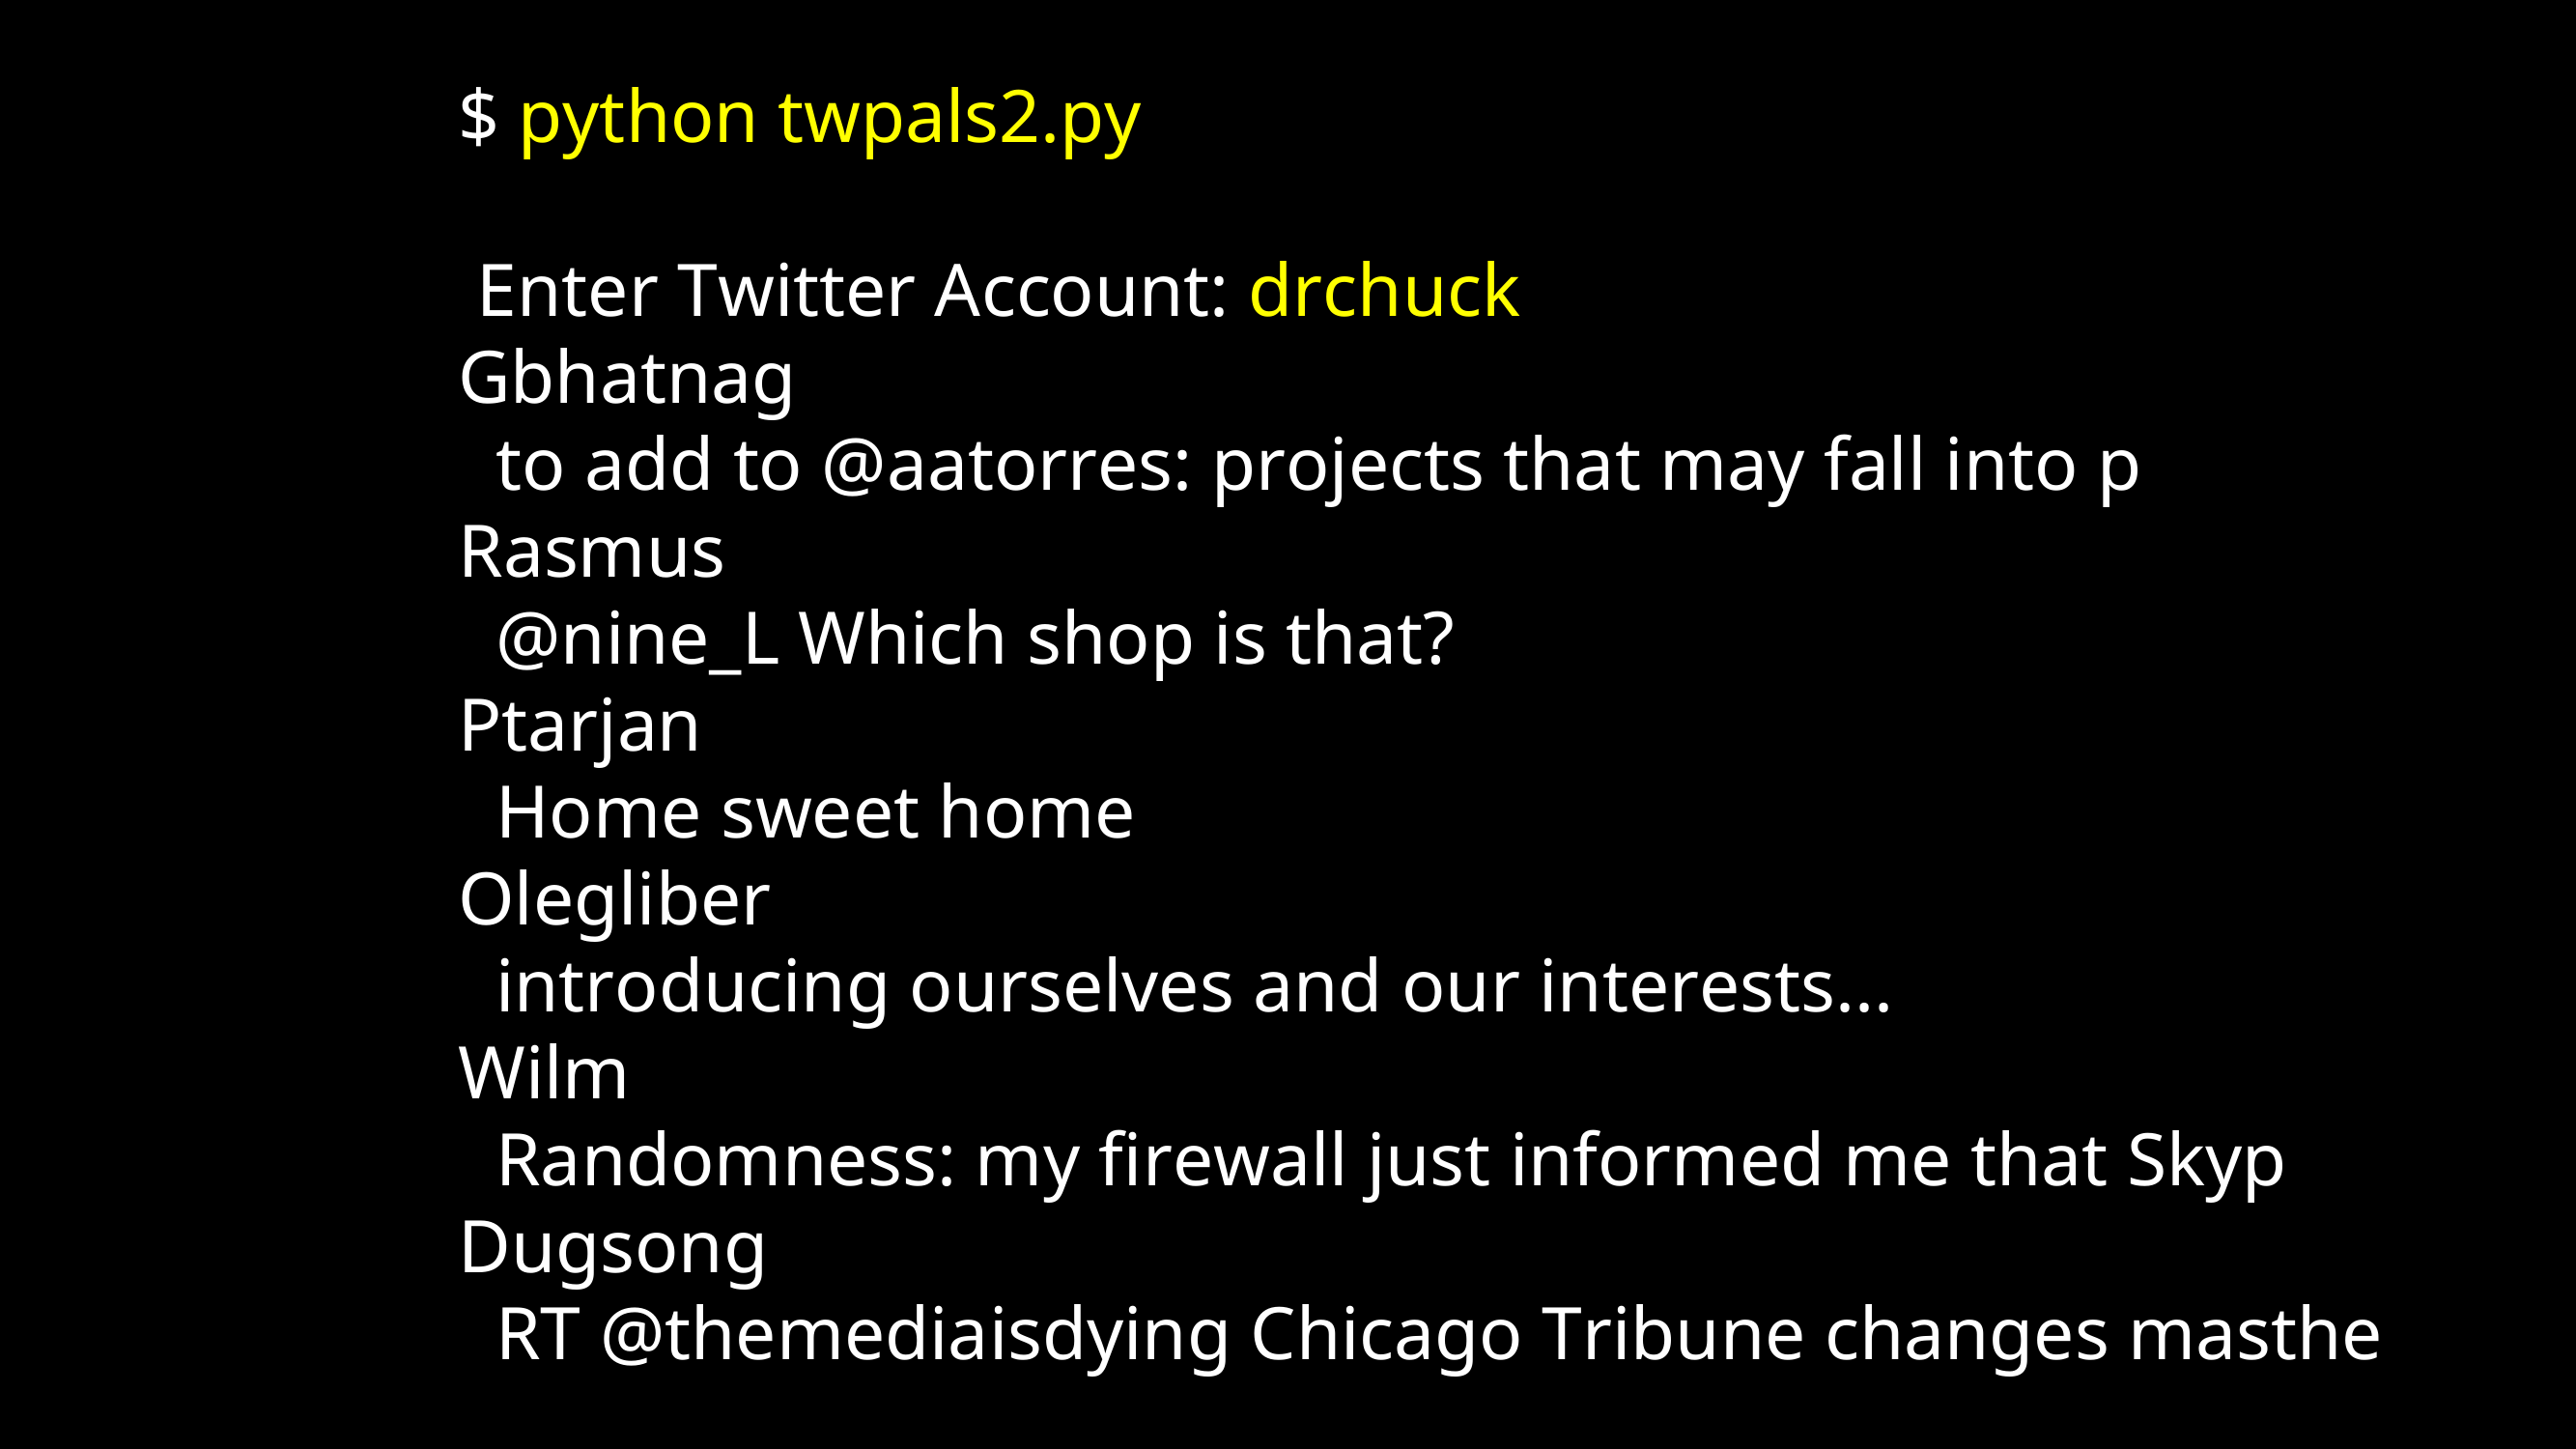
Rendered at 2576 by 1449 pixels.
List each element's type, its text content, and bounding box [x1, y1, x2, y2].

text_box $ python twpals2.py Enter Twitter Account: drchuck Gbhatnag to add to @aatorres: projects that may fall into p Rasmus @nine_L Which shop is that? Ptarjan Home sweet home Olegliber introducing ourselves and our interests... Wilm Randomness: my firewall just informed me that Skyp Dugsong RT @themediaisdying Chicago Tribune changes masthe [458, 70, 2385, 1375]
